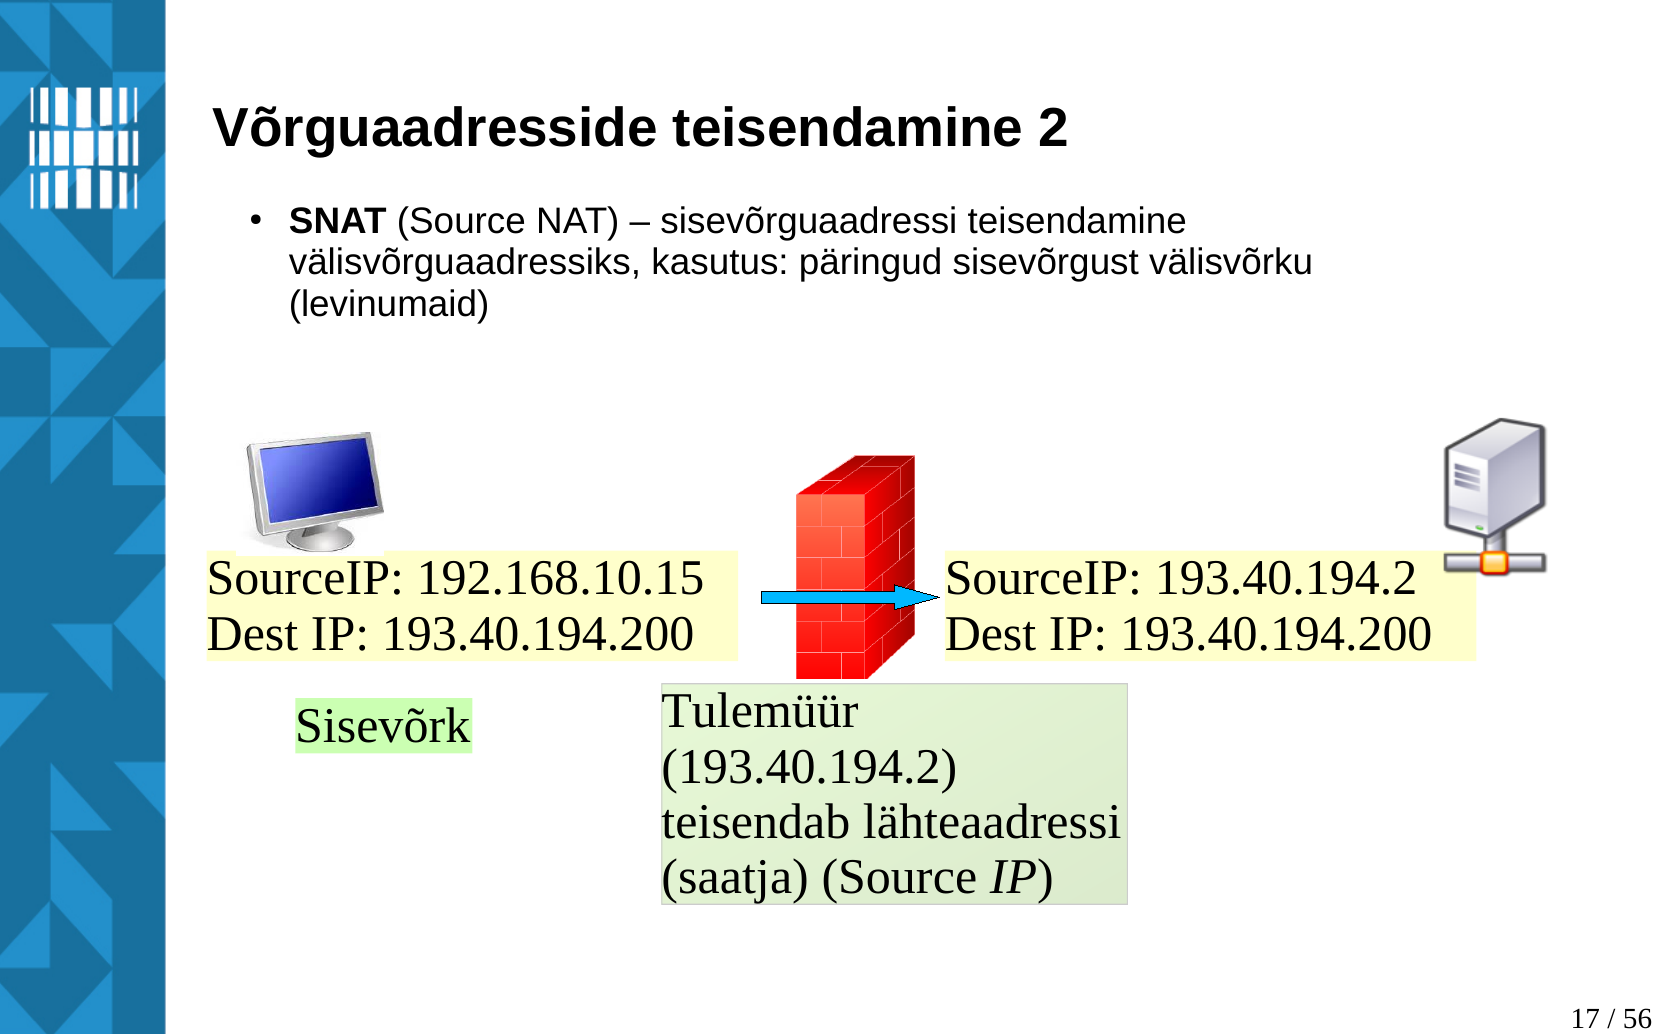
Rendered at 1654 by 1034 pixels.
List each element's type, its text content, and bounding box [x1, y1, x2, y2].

picture [236, 432, 384, 556]
list SNAT (Source NAT) – sisevõrguaadressi teisendamine välisvõrguaadressiks, kasutus: päringud sisevõrgust välisvõrku (levinumaid) [236, 199, 1433, 325]
text_box [761, 584, 940, 610]
text_box Tulemüür (193.40.194.2) teisendab lähteaadressi (saatja) (Source IP) [661, 683, 1128, 905]
picture [790, 604, 916, 679]
picture [1394, 413, 1595, 581]
title Võrguaadresside teisendamine 2 [212, 24, 1312, 231]
text_box Sisevõrk [295, 698, 473, 754]
text_box SourceIP: 192.168.10.15 Dest IP: 193.40.194.200 [206, 550, 739, 662]
picture [790, 452, 916, 591]
text_box SourceIP: 193.40.194.2 Dest IP: 193.40.194.200 [944, 550, 1477, 662]
